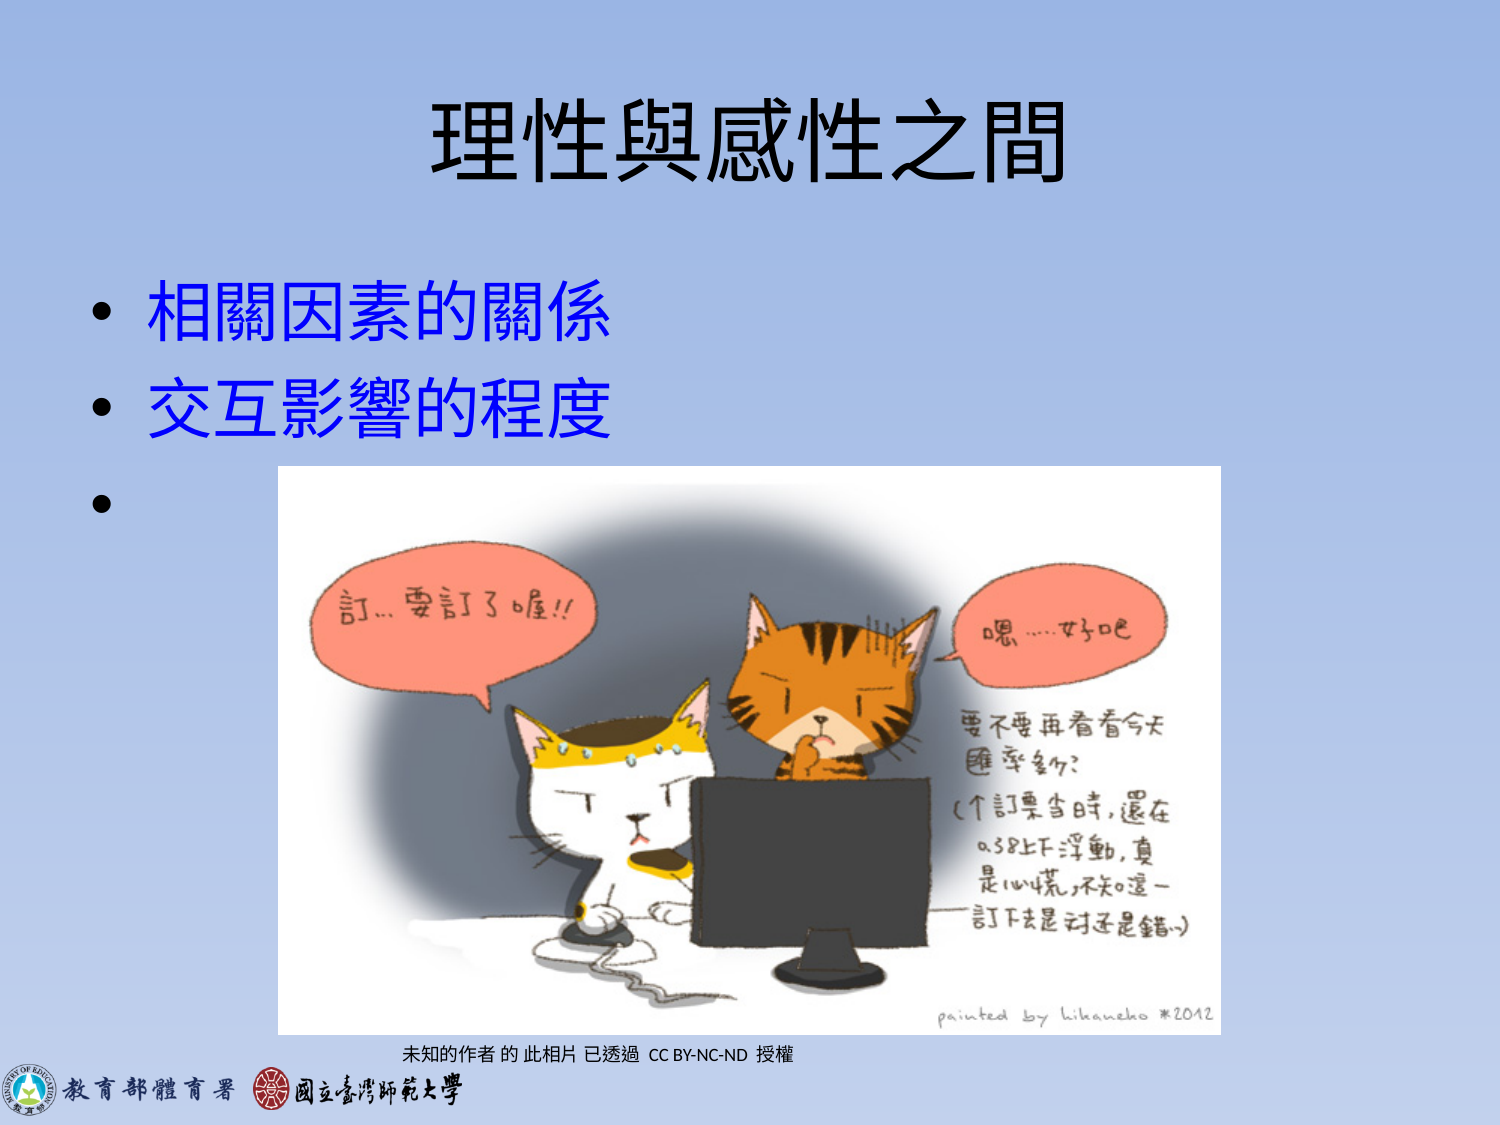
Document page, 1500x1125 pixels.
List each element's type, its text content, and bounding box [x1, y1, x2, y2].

picture [278, 466, 1221, 1035]
list 相關因素的關係 交互影響的程度 [75, 262, 1426, 1005]
text_box 未知的作者 的 此相片 已透過 CC BY-NC-ND 授權 [387, 1034, 1330, 1073]
title 理性與感性之間 [75, 45, 1426, 233]
